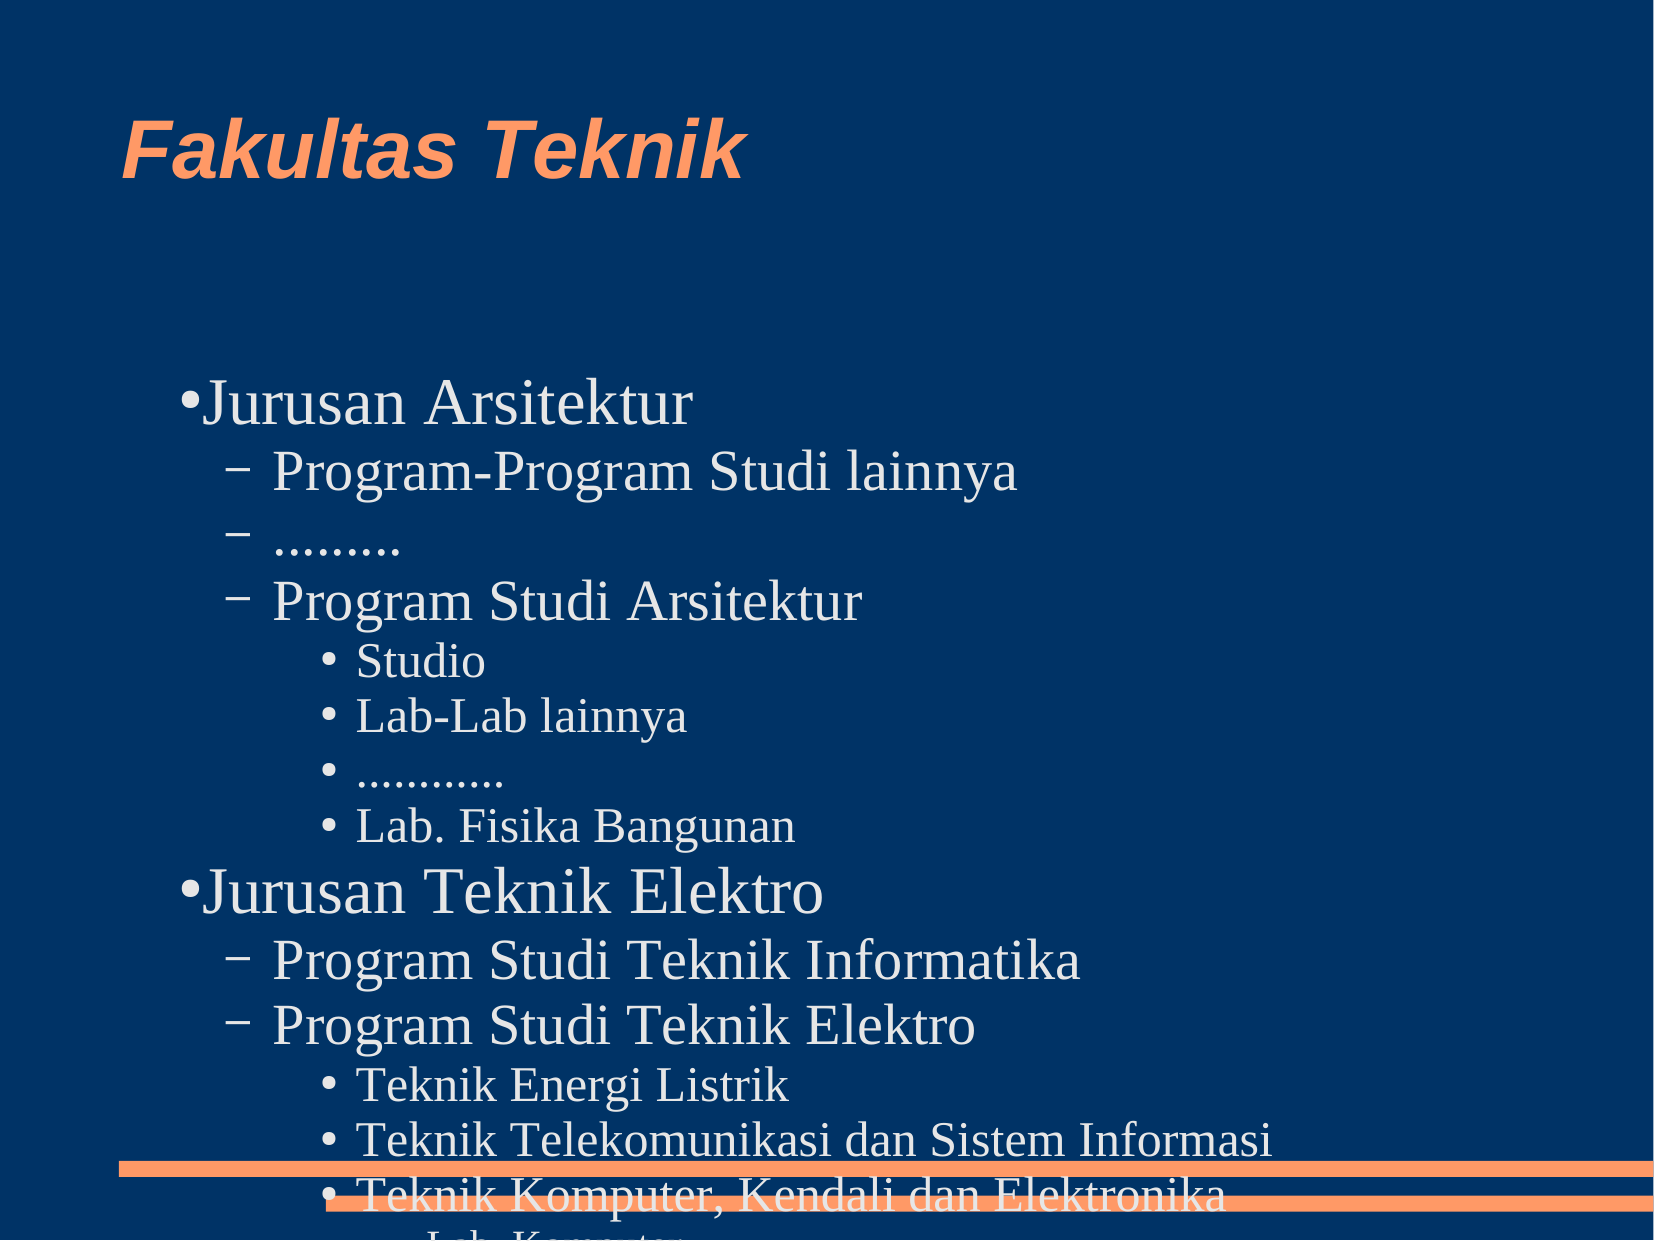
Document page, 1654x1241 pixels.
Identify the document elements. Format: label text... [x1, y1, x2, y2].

list Jurusan Arsitektur Program-Program Studi lainnya ......... Program Studi Arsitektur Studio Lab-Lab lainnya ............ Lab. Fisika Bangunan Jurusan Teknik Elektro Program Studi Teknik Informatika Program Studi Teknik Elektro Teknik Energi Listrik Teknik Telekomunikasi dan Sistem Informasi Teknik Komputer, Kendali dan Elektronika Lab. Komputer Lab. Elektronika dan Divais Lab. Sistem Kendali dan Instrumentasi Jurusan-Jurusan Lain [178, 364, 1570, 1147]
title Fakultas Teknik [121, 46, 1534, 254]
